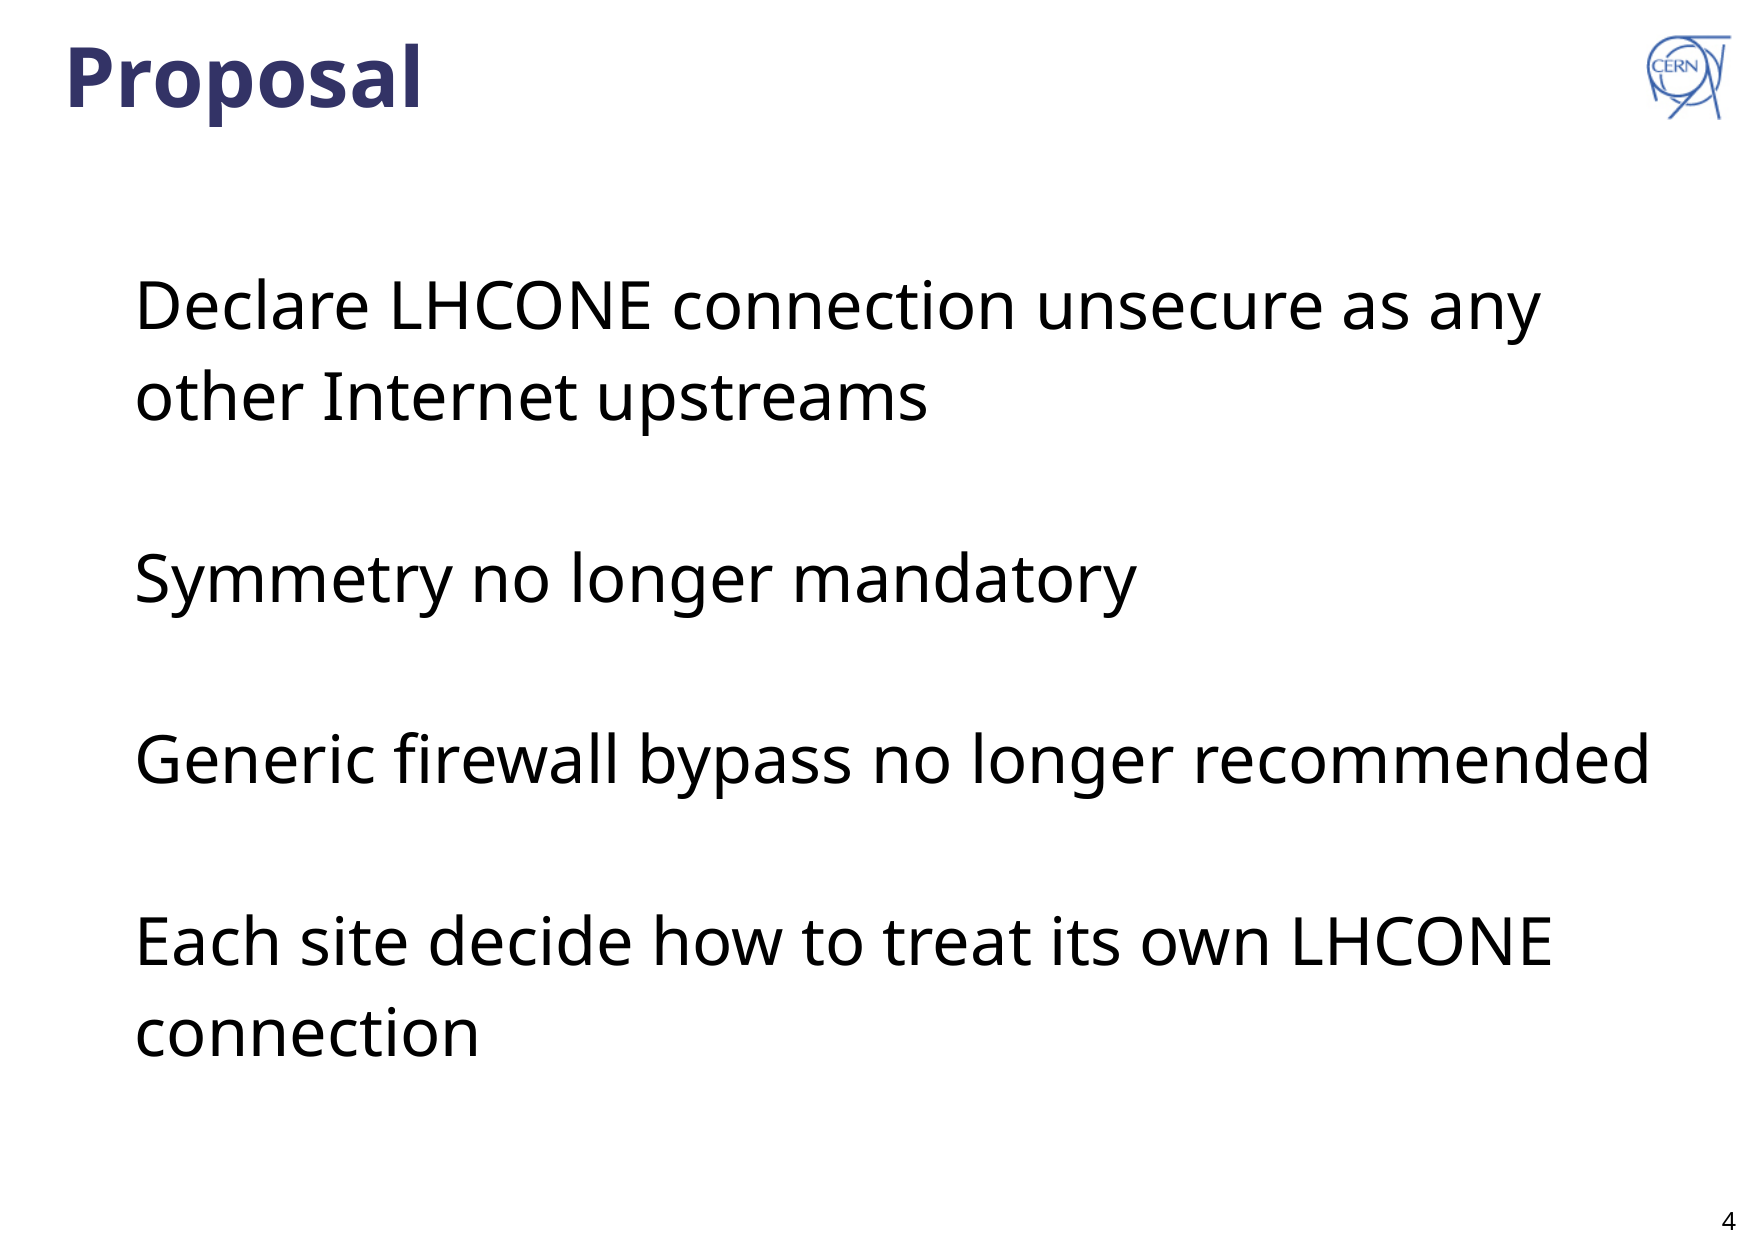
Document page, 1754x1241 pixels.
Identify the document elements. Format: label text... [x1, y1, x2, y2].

title Proposal [63, 0, 1621, 166]
text_box Declare LHCONE connection unsecure as any other Internet upstreams Symmetry no longer mandatory Generic firewall bypass no longer recommended Each site decide how to treat its own LHCONE connection [120, 251, 1677, 1071]
picture [1646, 34, 1732, 120]
